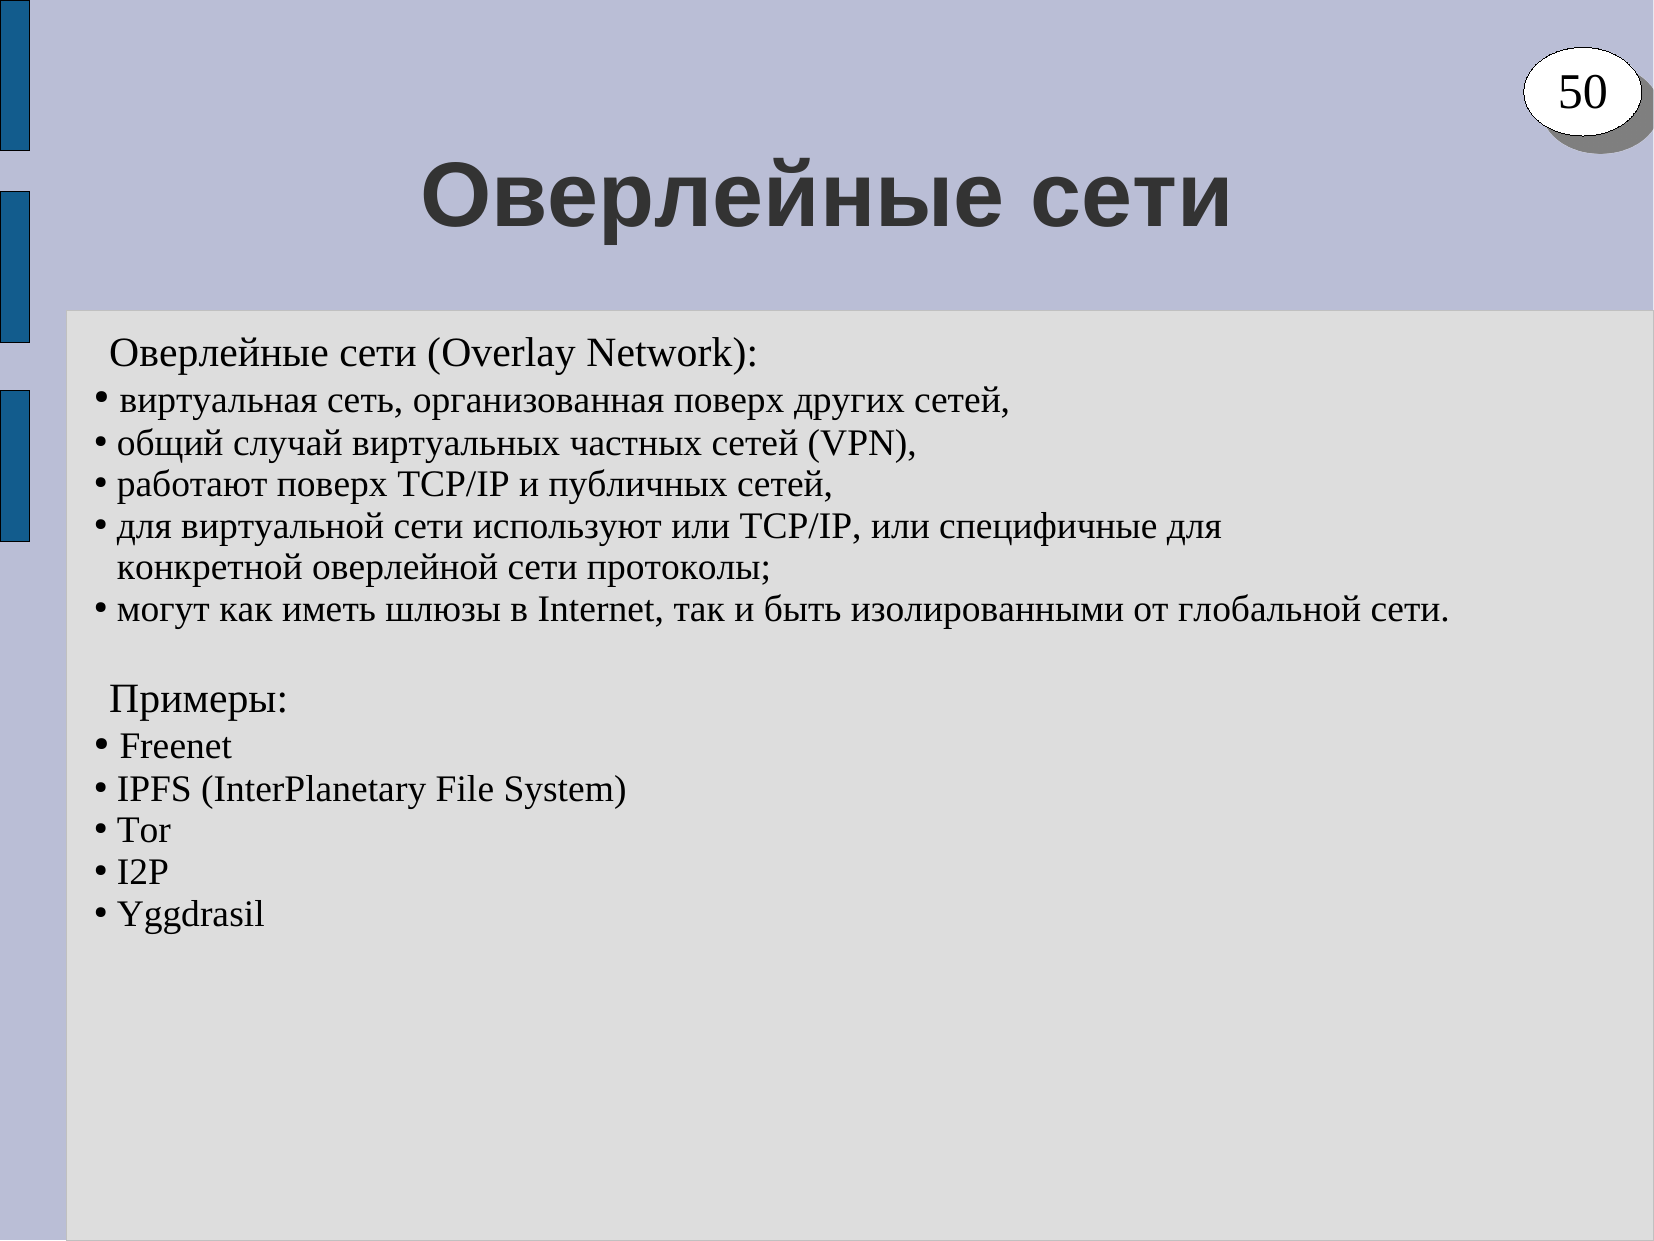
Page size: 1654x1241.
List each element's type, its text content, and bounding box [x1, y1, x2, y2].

text_box Оверлейные сети (Overlay Network): виртуальная сеть, организованная поверх других сетей, общий случай виртуальных частных сетей (VPN), работают поверх TCP/IP и публичных сетей, для виртуальной сети используют или TCP/IP, или специфичные для конкретной оверлейной сети протоколы; могут как иметь шлюзы в Internet, так и быть изолированными от глобальной сети. Примеры: Freenet IPFS (InterPlanetary File System) Tor I2P Yggdrasil [94, 329, 1628, 1241]
text_box 50 [1523, 47, 1642, 137]
title Оверлейные сети [121, 91, 1534, 299]
